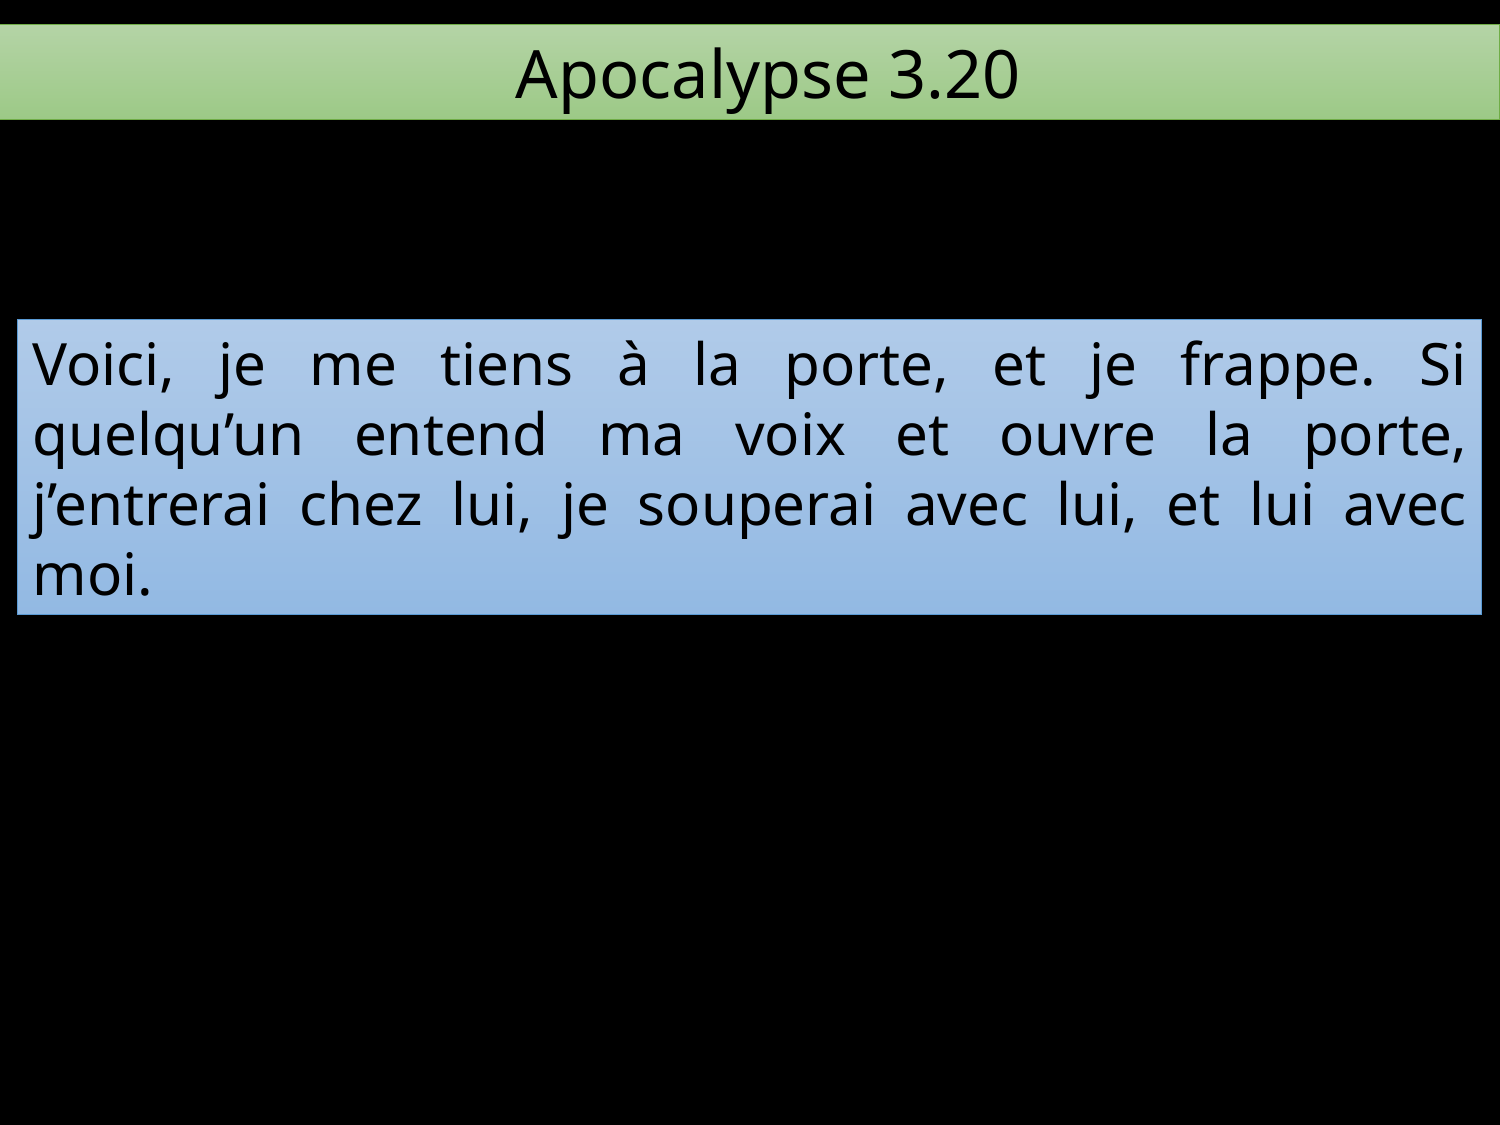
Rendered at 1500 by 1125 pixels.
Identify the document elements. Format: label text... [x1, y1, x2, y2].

text_box Voici, je me tiens à la porte, et je frappe. Si quelqu’un entend ma voix et ouvre la porte, j’entrerai chez lui, je souperai avec lui, et lui avec moi. [17, 319, 1482, 615]
text_box Apocalypse 3.20 [0, 24, 1500, 120]
